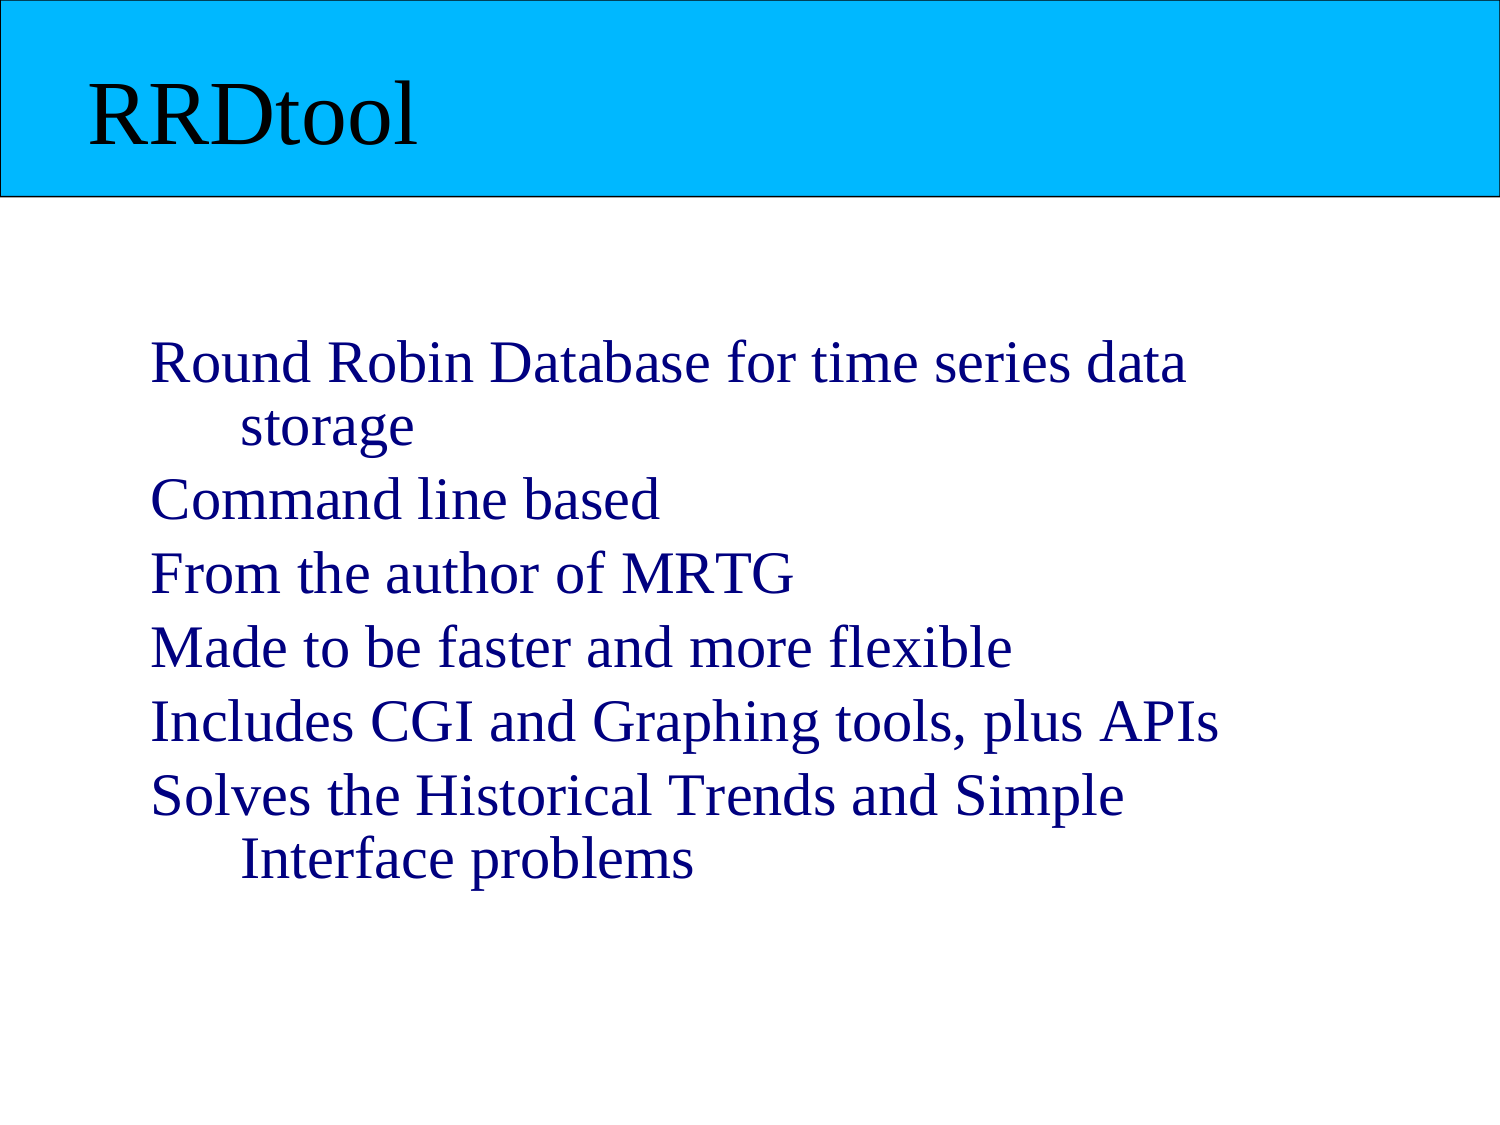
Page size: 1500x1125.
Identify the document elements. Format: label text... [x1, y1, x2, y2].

text_box Round Robin Database for time series data storage Command line based From the author of MRTG Made to be faster and more flexible Includes CGI and Graphing tools, plus APIs Solves the Historical Trends and Simple Interface problems [137, 324, 1362, 899]
text_box [0, 0, 1500, 197]
text_box RRDtool [87, 62, 1113, 165]
